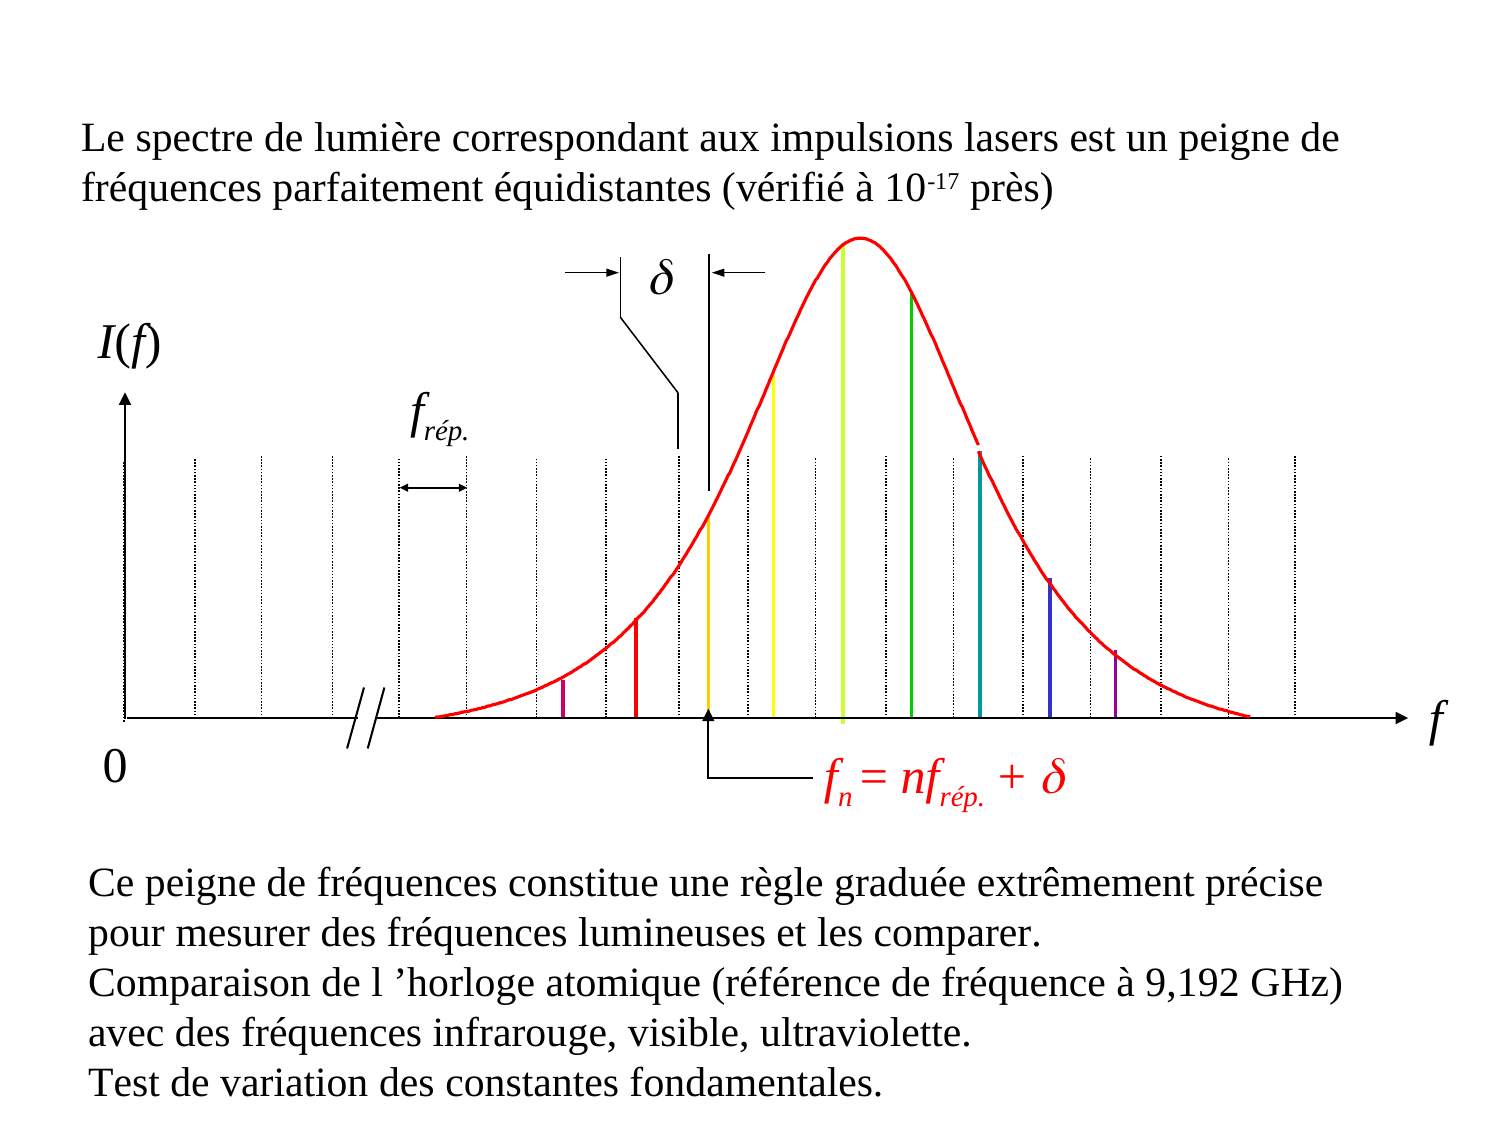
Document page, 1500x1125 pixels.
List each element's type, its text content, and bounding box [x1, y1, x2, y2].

text_box I(f) [82, 301, 177, 377]
text_box frép. [395, 370, 501, 455]
text_box Ce peigne de fréquences constitue une règle graduée extrêmement précise pour mesurer des fréquences lumineuses et les comparer. Comparaison de l ’horloge atomique (référence de fréquence à 9,192 GHz) avec des fréquences infrarouge, visible, ultraviolette. Test de variation des constantes fondamentales. [73, 847, 1360, 1113]
text_box 0 [87, 725, 143, 801]
text_box fn = nfrép. +  [809, 736, 1141, 820]
text_box  [631, 237, 687, 313]
text_box Le spectre de lumière correspondant aux impulsions lasers est un peigne de fréquences parfaitement équidistantes (vérifié à 10-17 près) [66, 102, 1357, 218]
text_box f [1414, 678, 1458, 754]
